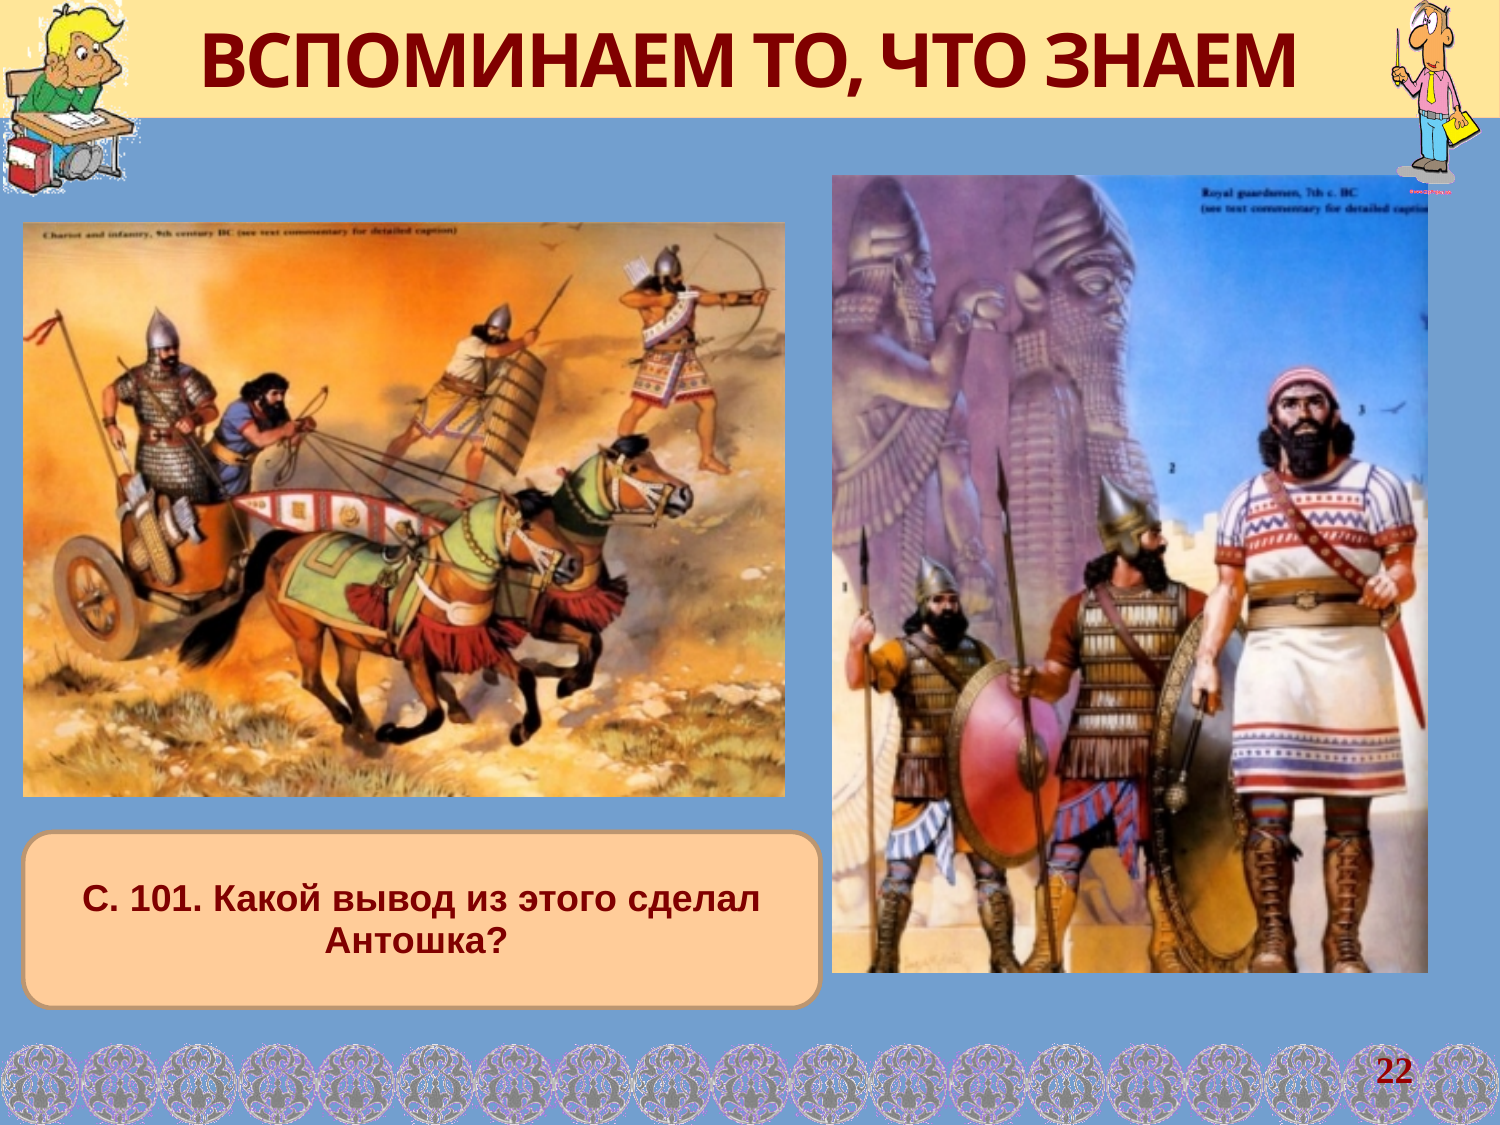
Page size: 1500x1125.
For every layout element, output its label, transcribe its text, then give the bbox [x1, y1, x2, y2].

picture [3, 0, 163, 197]
picture [23, 222, 785, 797]
picture [0, 1043, 1500, 1125]
picture [832, 0, 1500, 973]
slide_number <number><number> [1078, 1042, 1429, 1103]
title ВСПОМИНАЕМ ТО, ЧТО ЗНАЕМ [41, 0, 1351, 203]
text_box С. 101. Какой вывод из этого сделал Антошка? [23, 832, 821, 1008]
